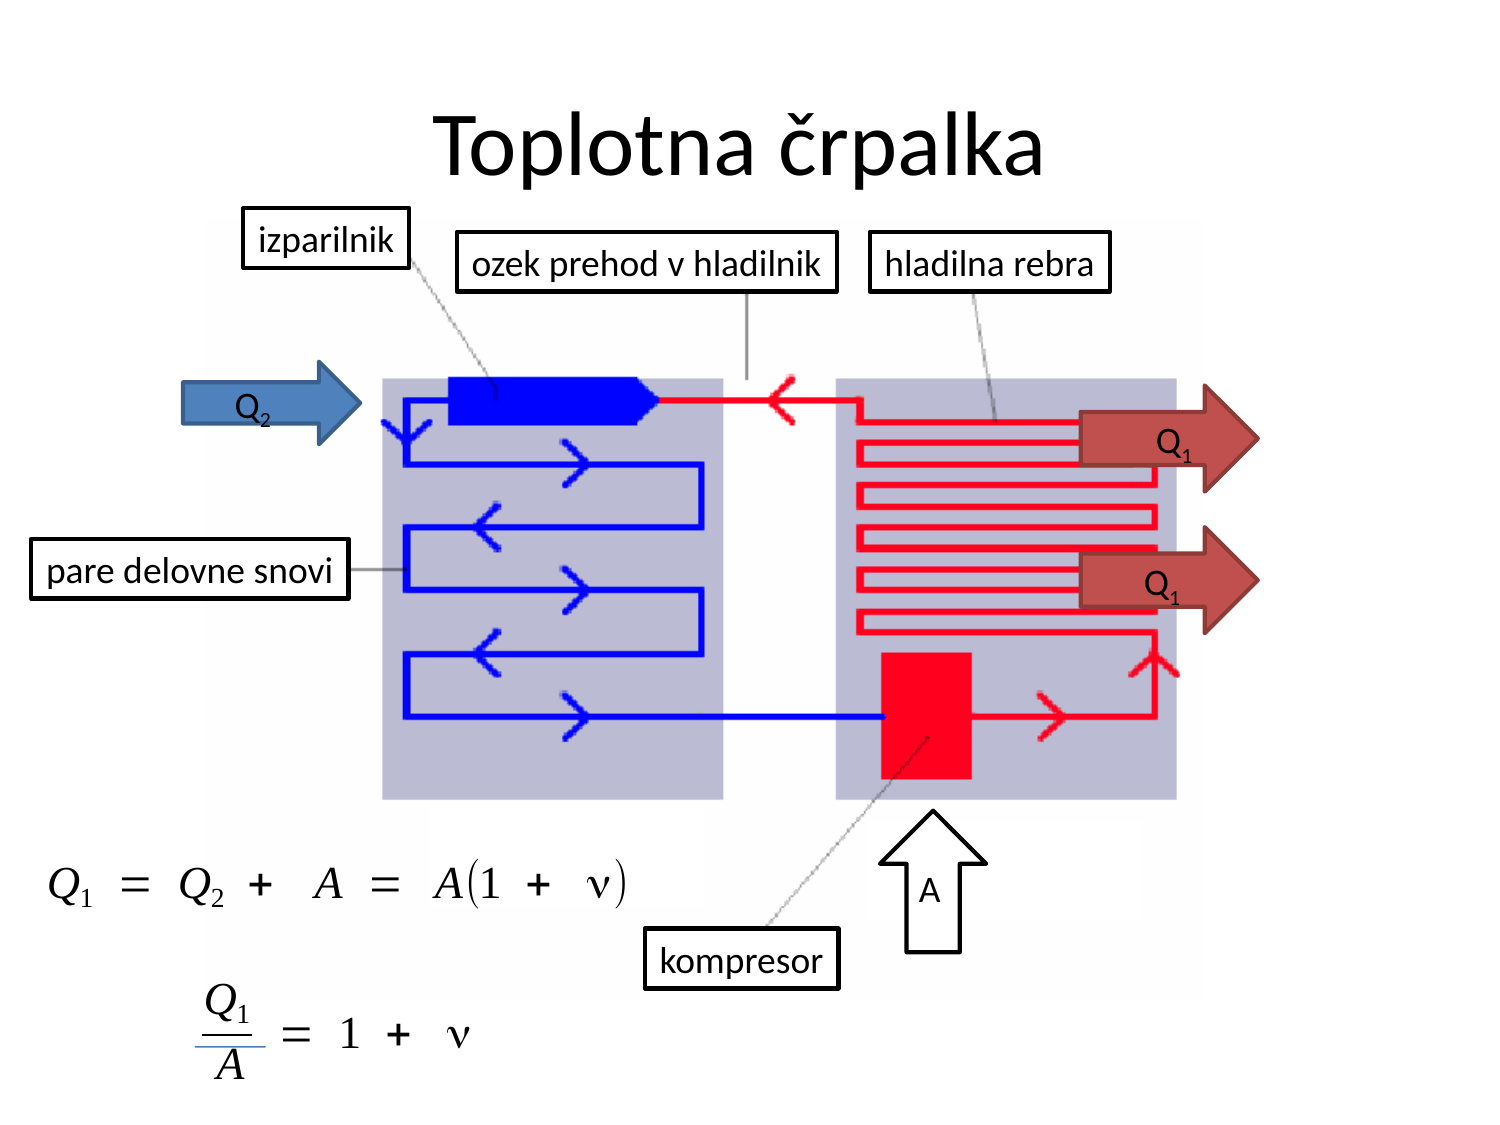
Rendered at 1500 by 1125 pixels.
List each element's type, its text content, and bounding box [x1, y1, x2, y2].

text_box Q1 [1129, 550, 1196, 617]
text_box A [903, 857, 956, 918]
text_box [1196, 527, 1258, 634]
title Toplotna črpalka [75, 45, 1425, 233]
text_box [1204, 385, 1258, 492]
text_box hladilna rebra [869, 231, 1110, 292]
picture [39, 219, 1202, 1092]
text_box [1080, 411, 1141, 466]
text_box pare delovne snovi [31, 538, 349, 599]
text_box kompresor [644, 928, 839, 989]
text_box Q2 [219, 373, 286, 440]
text_box izparilnik [243, 207, 410, 268]
chart [41, 857, 643, 1096]
text_box Q1 [1141, 408, 1208, 475]
text_box [868, 810, 1140, 953]
text_box [183, 382, 219, 424]
text_box [286, 361, 361, 445]
text_box ozek prehod v hladilnik [456, 231, 837, 292]
text_box [1080, 553, 1129, 607]
text_box [430, 810, 703, 905]
